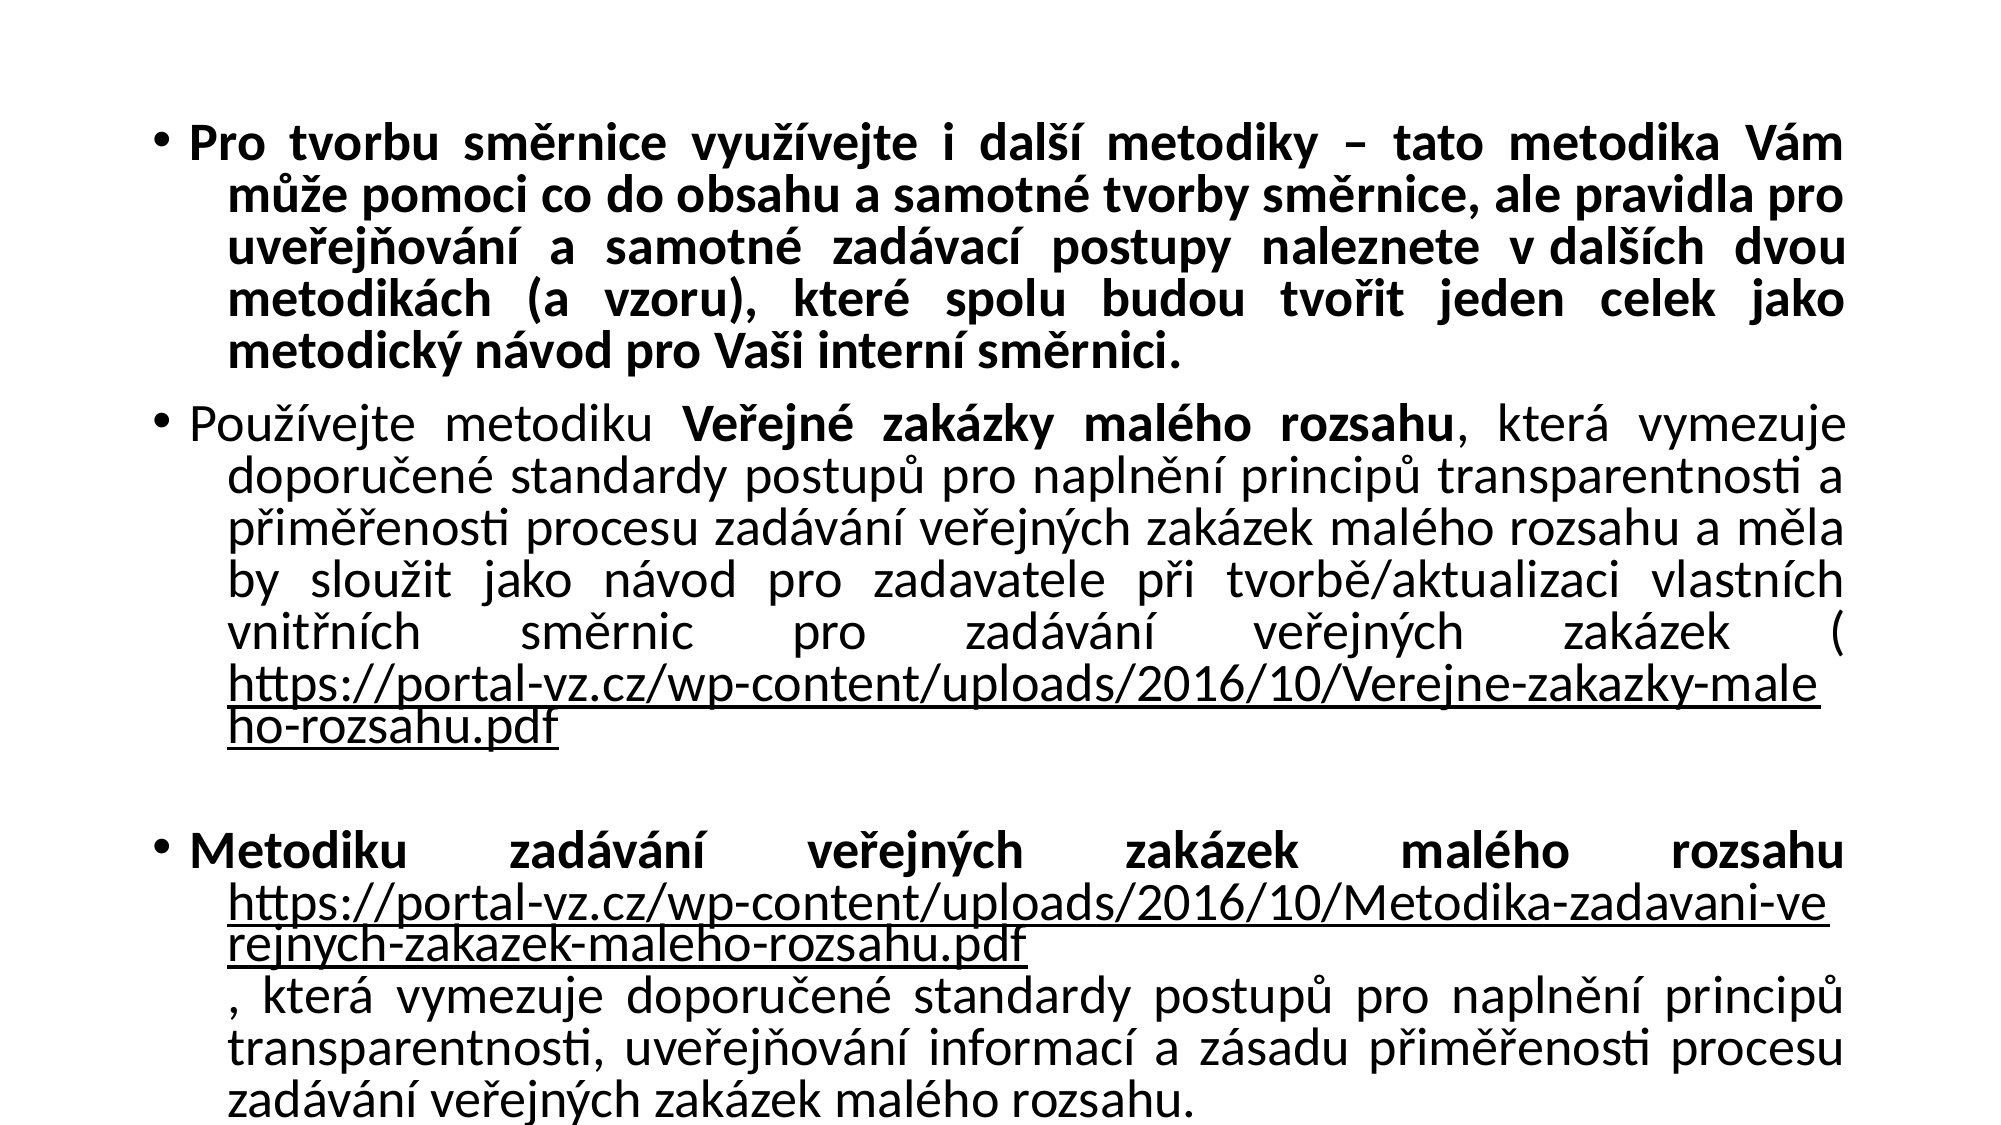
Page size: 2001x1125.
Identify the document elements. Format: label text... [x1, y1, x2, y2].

list Pro tvorbu směrnice využívejte i další metodiky – tato metodika Vám může pomoci co do obsahu a samotné tvorby směrnice, ale pravidla pro uveřejňování a samotné zadávací postupy naleznete v dalších dvou metodikách (a vzoru), které spolu budou tvořit jeden celek jako metodický návod pro Vaši interní směrnici. Používejte metodiku Veřejné zakázky malého rozsahu, která vymezuje doporučené standardy postupů pro naplnění principů transparentnosti a přiměřenosti procesu zadávání veřejných zakázek malého rozsahu a měla by sloužit jako návod pro zadavatele při tvorbě/aktualizaci vlastních vnitřních směrnic pro zadávání veřejných zakázek (https://portal-vz.cz/wp-content/uploads/2016/10/Verejne-zakazky-maleho-rozsahu.pdf Metodiku zadávání veřejných zakázek malého rozsahu https://portal-vz.cz/wp-content/uploads/2016/10/Metodika-zadavani-verejnych-zakazek-maleho-rozsahu.pdf, která vymezuje doporučené standardy postupů pro naplnění principů transparentnosti, uveřejňování informací a zásadu přiměřenosti procesu zadávání veřejných zakázek malého rozsahu. [137, 111, 1863, 1063]
